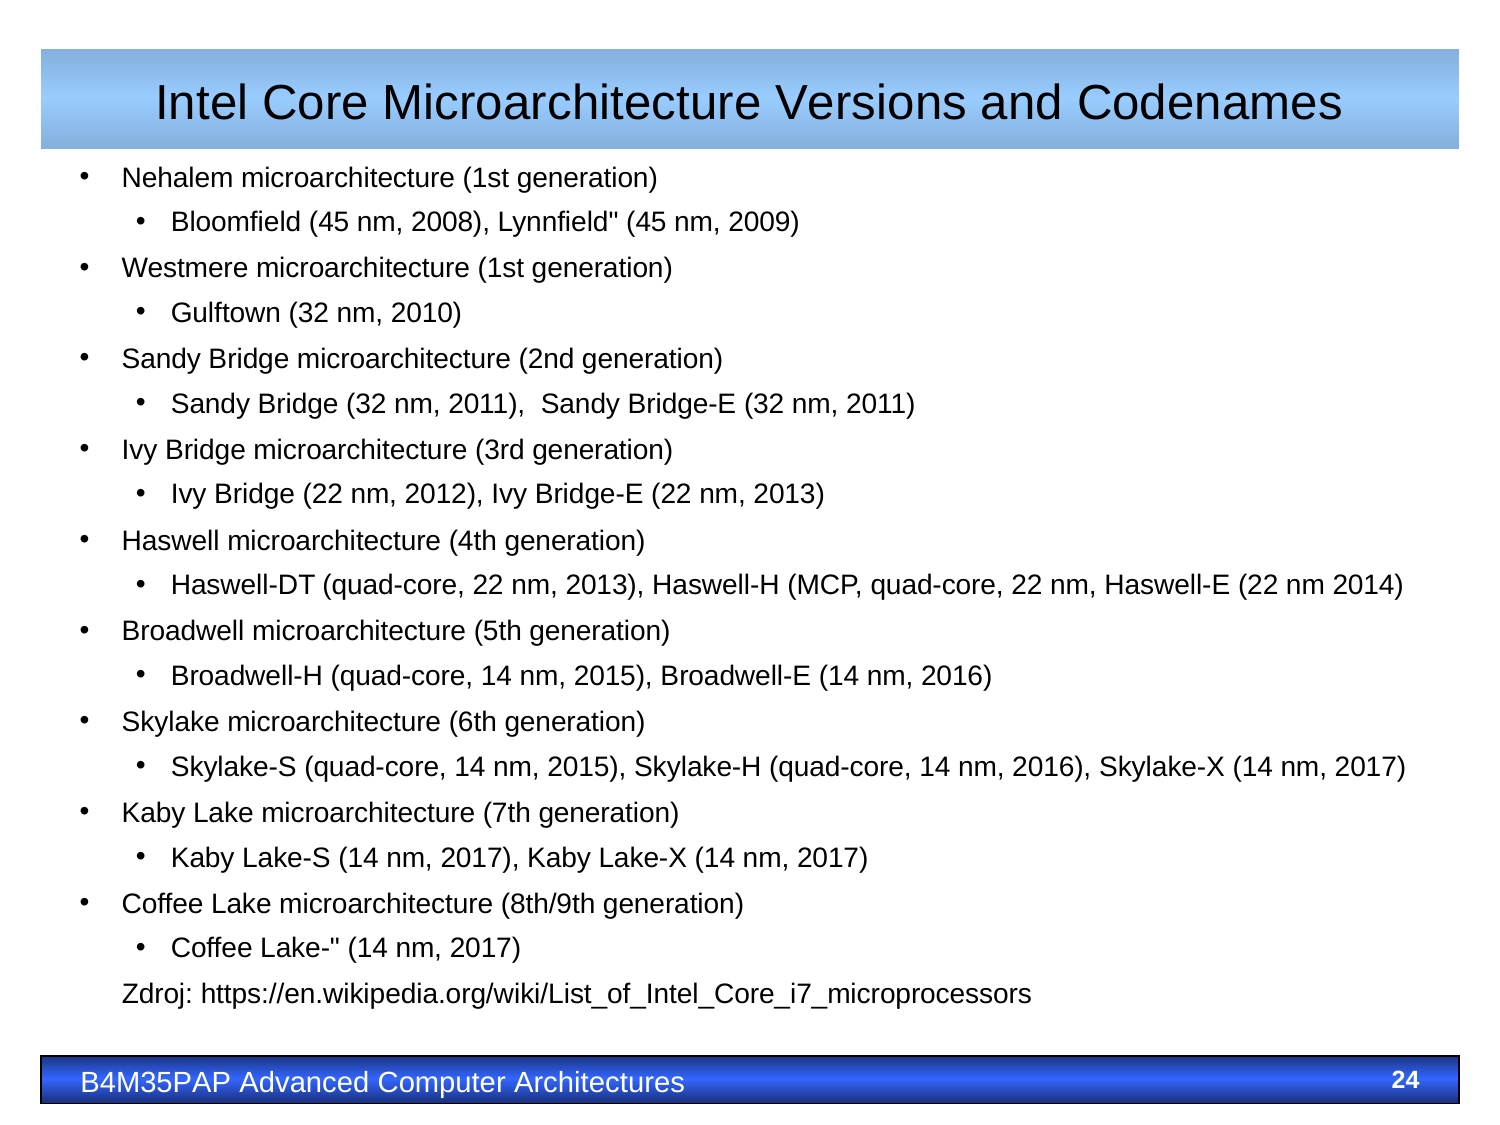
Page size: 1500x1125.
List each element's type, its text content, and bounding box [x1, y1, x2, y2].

title Intel Core Microarchitecture Versions and Codenames [41, 49, 1459, 149]
text_box Nehalem microarchitecture (1st generation) Bloomfield (45 nm, 2008), Lynnfield" (45 nm, 2009) Westmere microarchitecture (1st generation) Gulftown (32 nm, 2010) Sandy Bridge microarchitecture (2nd generation) Sandy Bridge (32 nm, 2011), Sandy Bridge-E (32 nm, 2011) Ivy Bridge microarchitecture (3rd generation) Ivy Bridge (22 nm, 2012), Ivy Bridge-E (22 nm, 2013) Haswell microarchitecture (4th generation) Haswell-DT (quad-core, 22 nm, 2013), Haswell-H (MCP, quad-core, 22 nm, Haswell-E (22 nm 2014) Broadwell microarchitecture (5th generation) Broadwell-H (quad-core, 14 nm, 2015), Broadwell-E (14 nm, 2016) Skylake microarchitecture (6th generation) Skylake-S (quad-core, 14 nm, 2015), Skylake-H (quad-core, 14 nm, 2016), Skylake-X (14 nm, 2017) Kaby Lake microarchitecture (7th generation) Kaby Lake-S (14 nm, 2017), Kaby Lake-X (14 nm, 2017) Coffee Lake microarchitecture (8th/9th generation) Coffee Lake-" (14 nm, 2017) Zdroj: https://en.wikipedia.org/wiki/List_of_Intel_Core_i7_microprocessors [64, 151, 1440, 1030]
